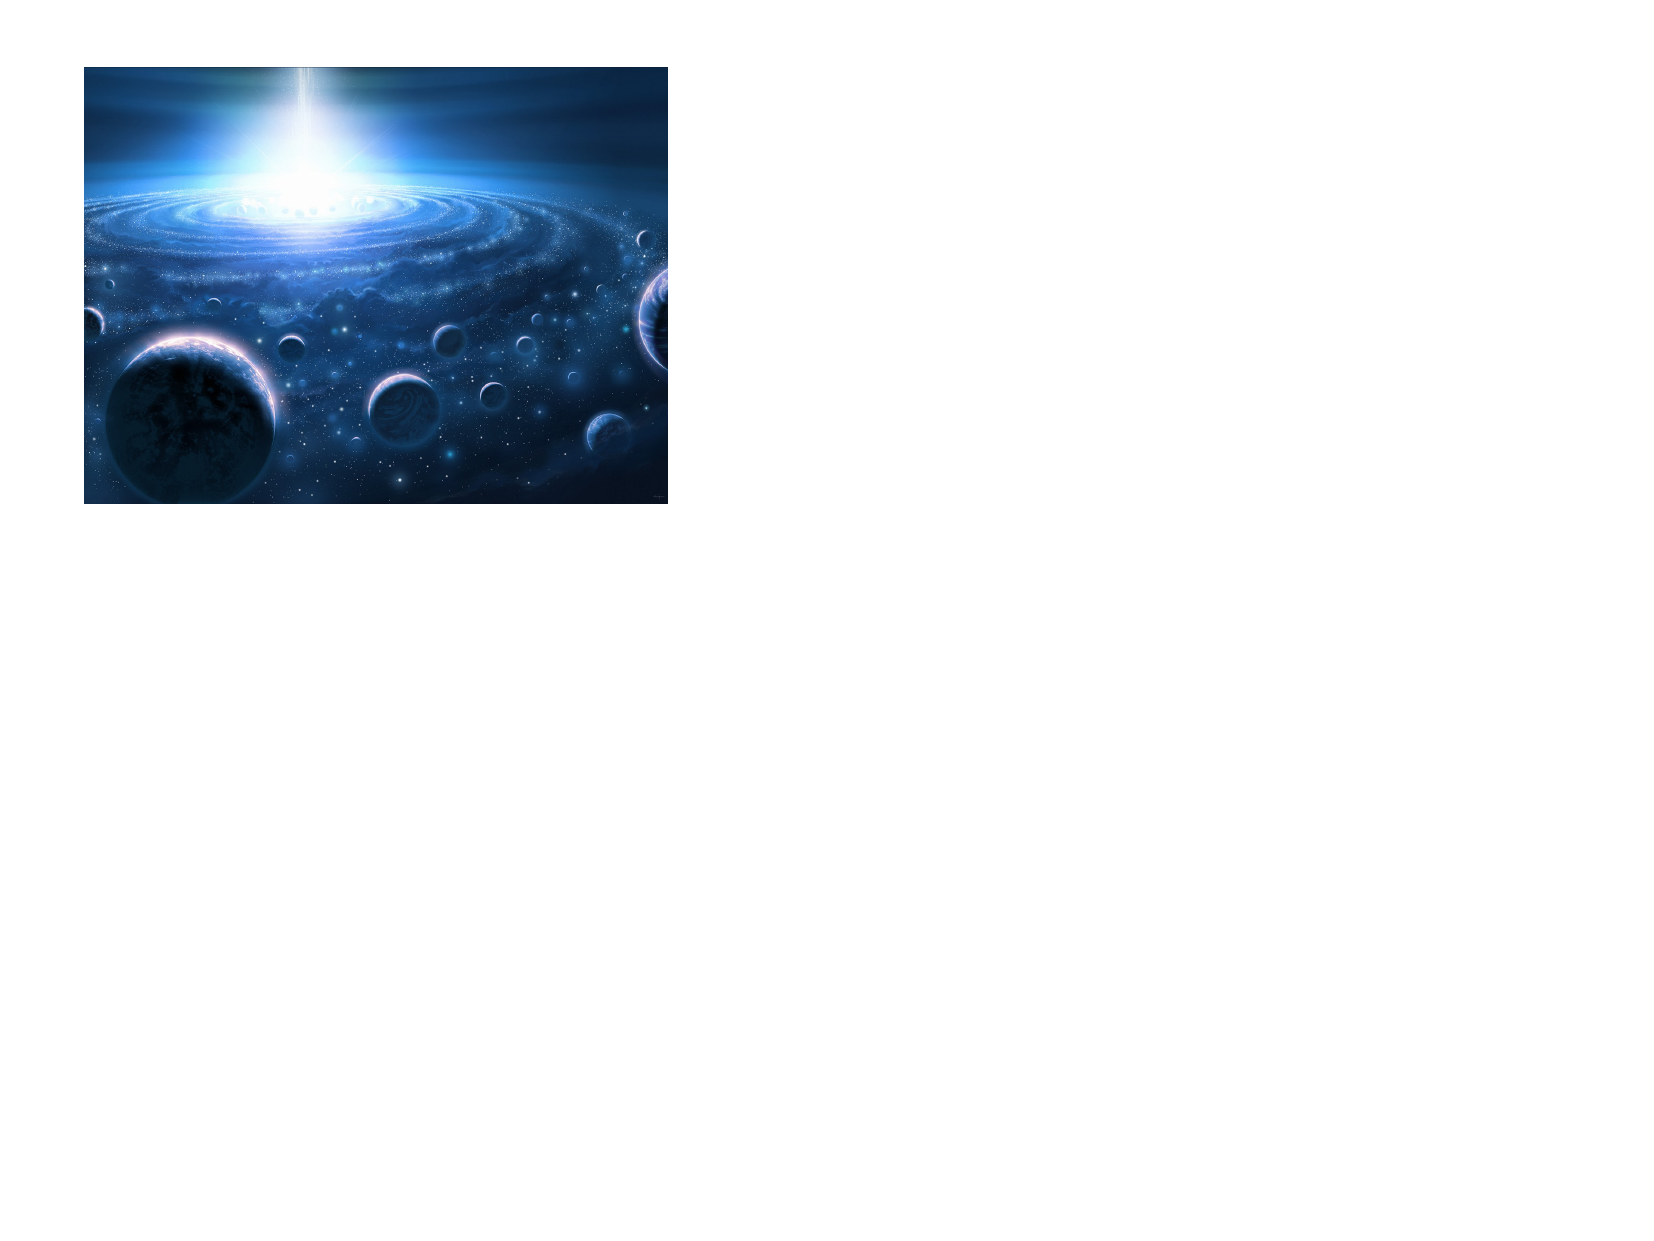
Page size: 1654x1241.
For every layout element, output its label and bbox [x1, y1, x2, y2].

picture [84, 67, 668, 505]
